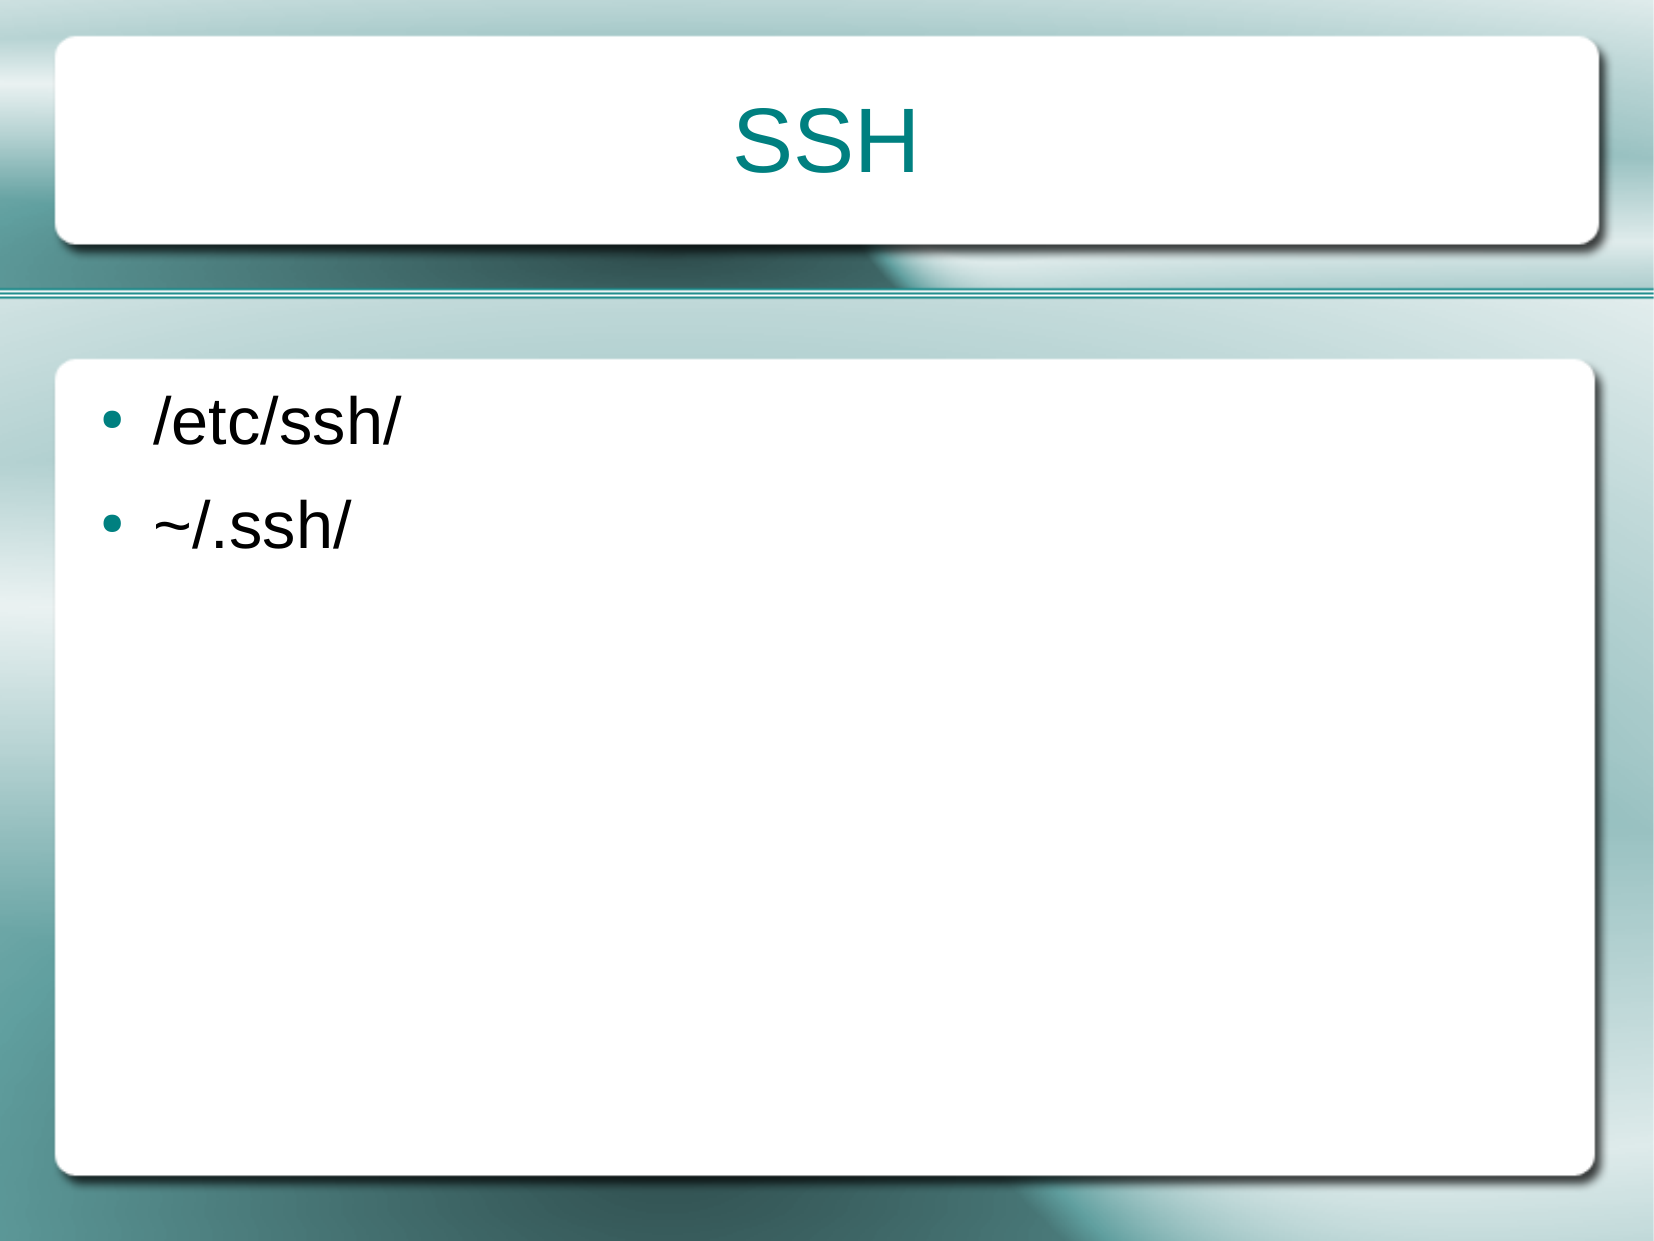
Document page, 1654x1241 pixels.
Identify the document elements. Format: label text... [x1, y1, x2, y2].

picture [0, 0, 1654, 1241]
title SSH [82, 45, 1571, 238]
list /etc/ssh/ ~/.ssh/ [82, 383, 1571, 1019]
